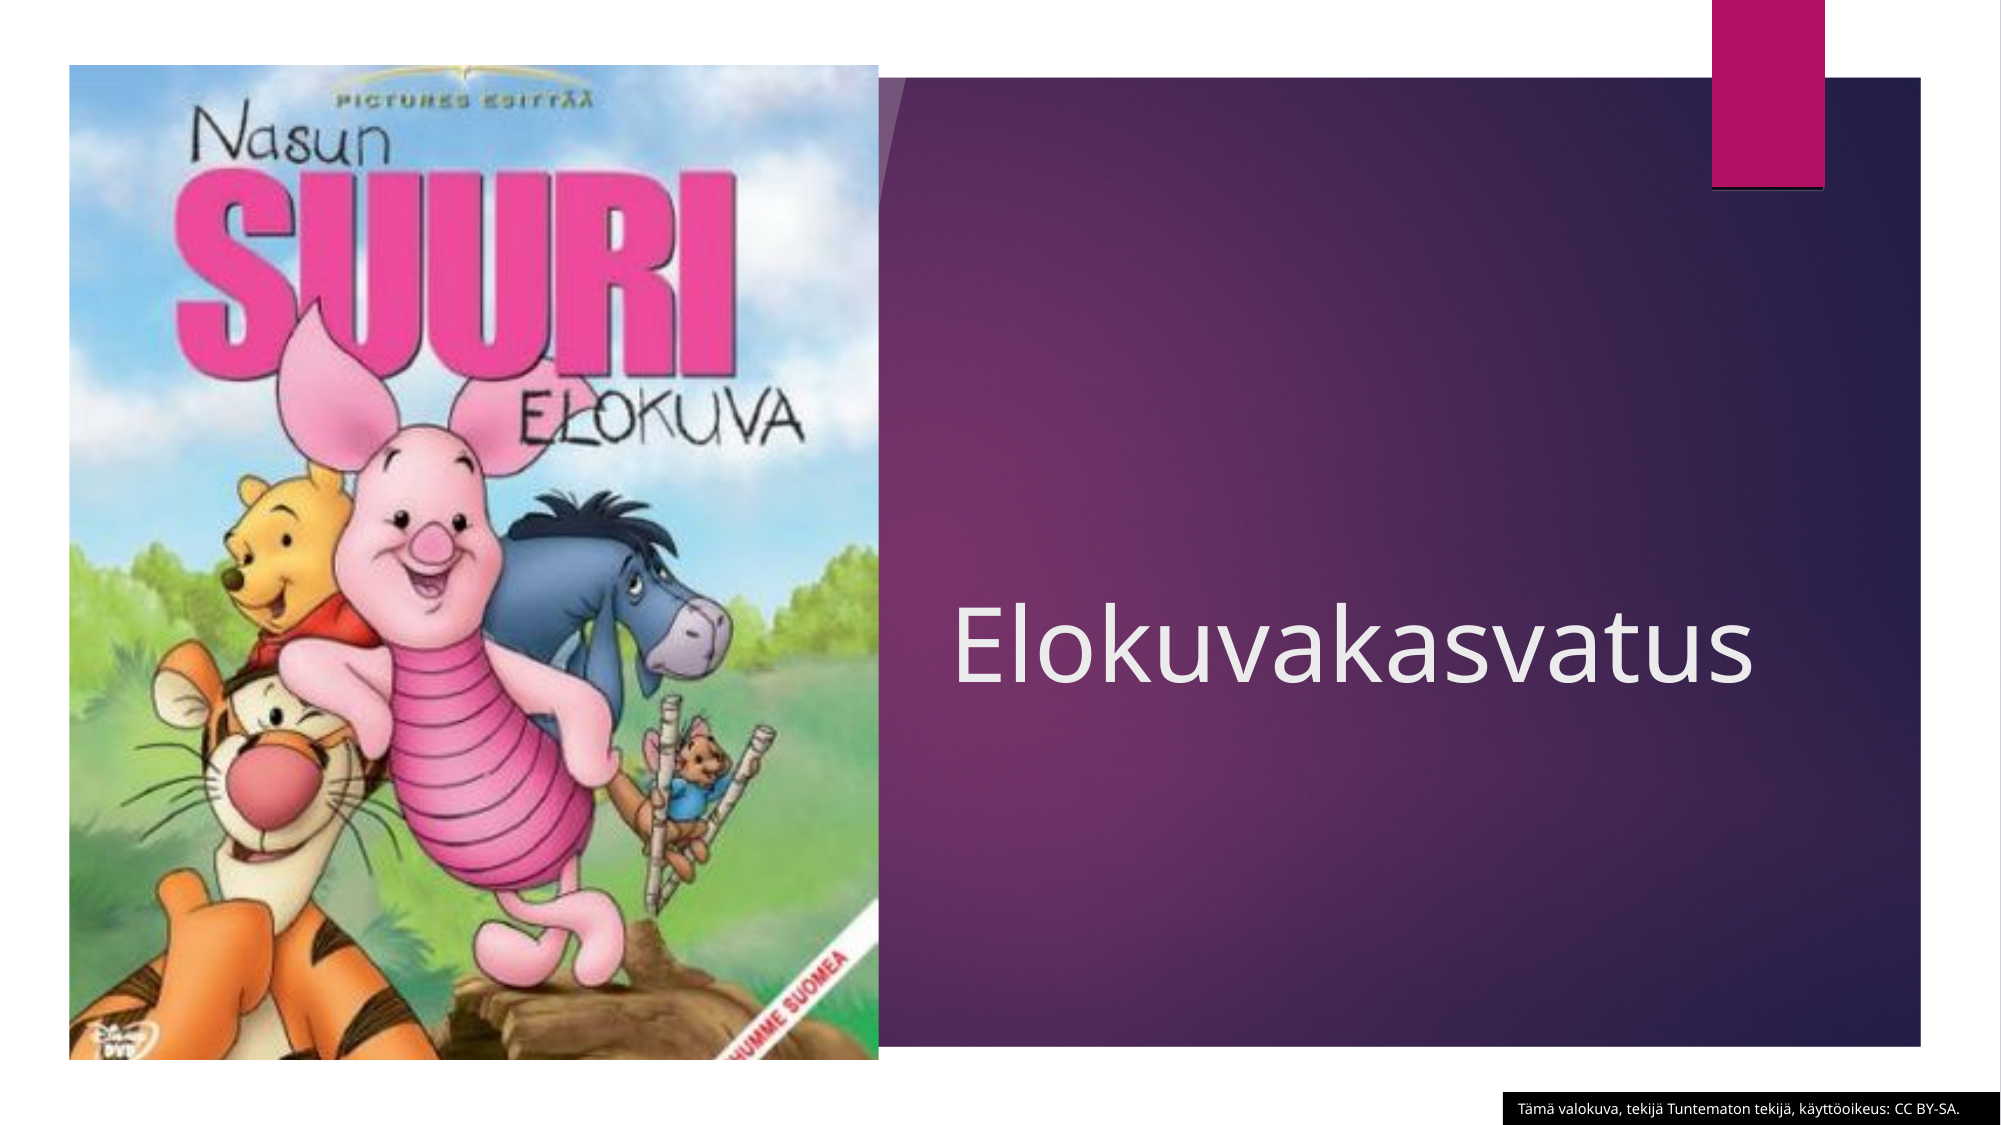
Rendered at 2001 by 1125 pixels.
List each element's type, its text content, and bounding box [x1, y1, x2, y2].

picture [69, 65, 879, 1060]
text_box Tämä valokuva, tekijä Tuntematon tekijä, käyttöoikeus: CC BY-SA. [1502, 1092, 2000, 1125]
text_box [0, 0, 2000, 1125]
title Elokuvakasvatus [934, 203, 1825, 721]
